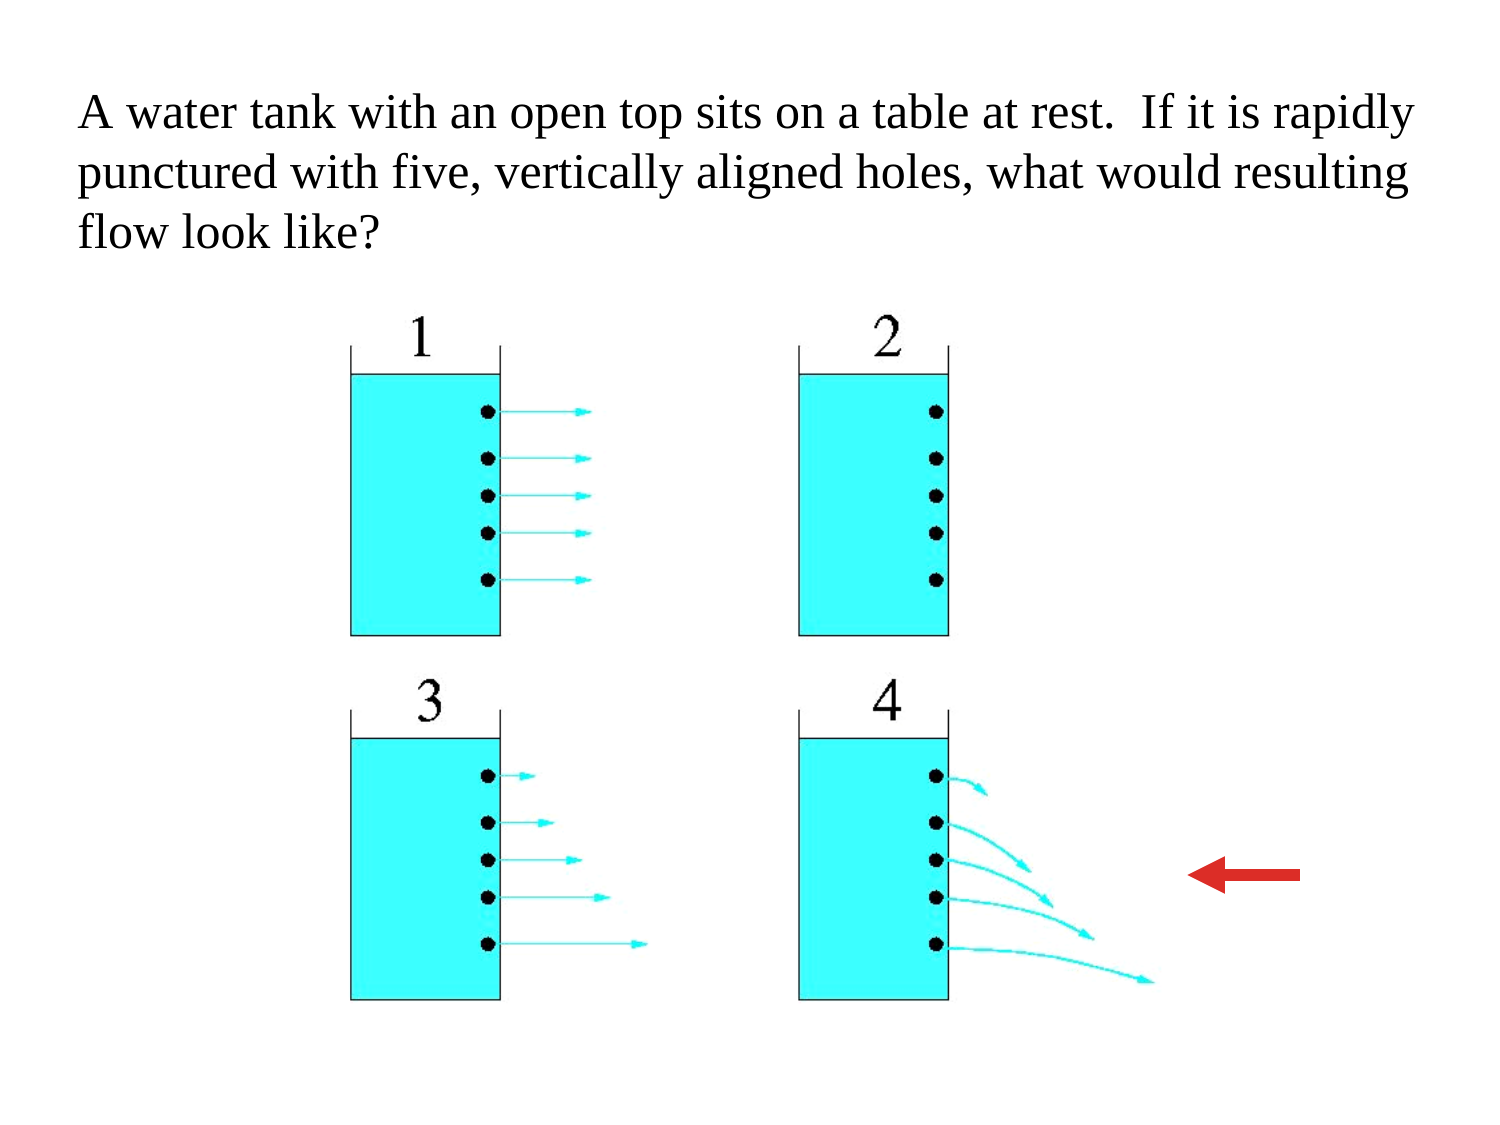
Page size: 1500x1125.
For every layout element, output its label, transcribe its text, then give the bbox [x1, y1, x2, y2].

picture [329, 299, 1176, 1022]
title A water tank with an open top sits on a table at rest. If it is rapidly punctured with five, vertically aligned holes, what would resulting flow look like? [62, 0, 1463, 338]
